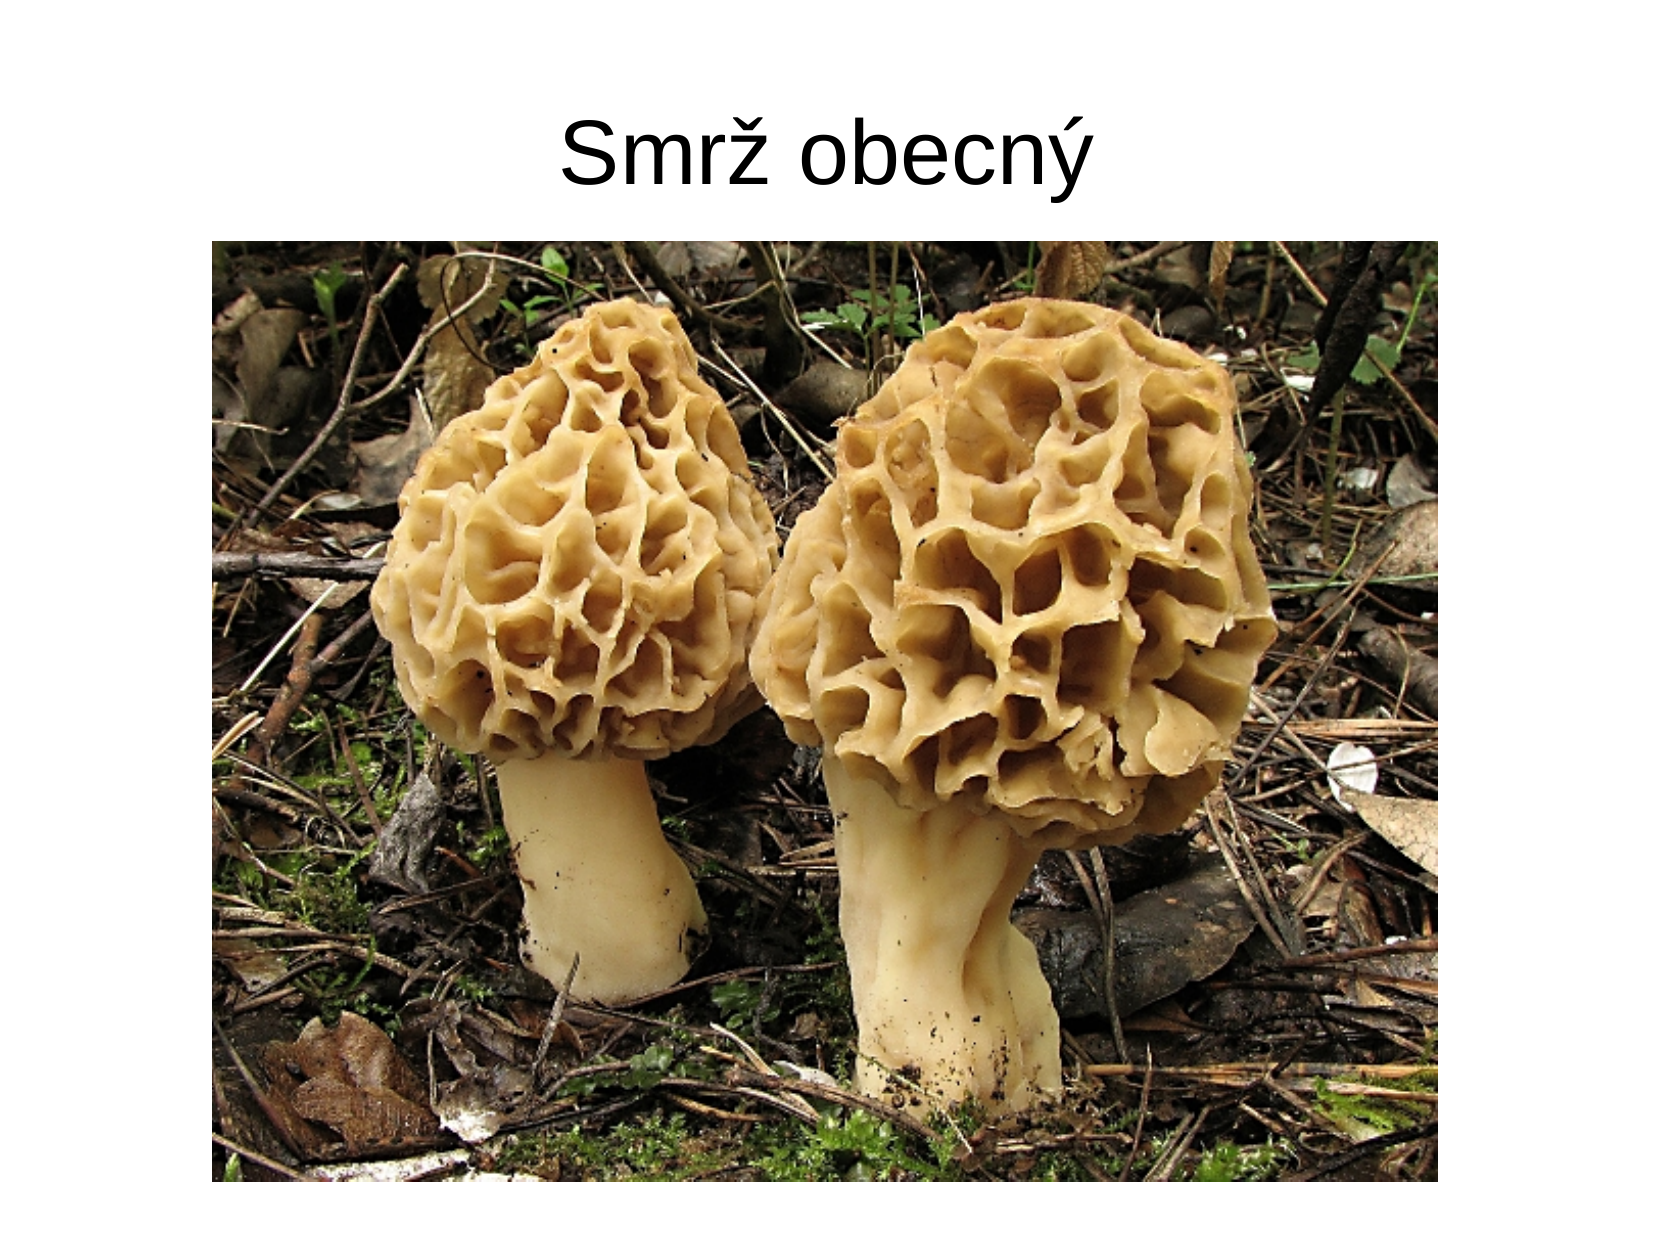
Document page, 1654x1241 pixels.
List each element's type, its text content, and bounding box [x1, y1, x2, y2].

title Smrž obecný [82, 49, 1571, 257]
picture [212, 241, 1438, 1182]
